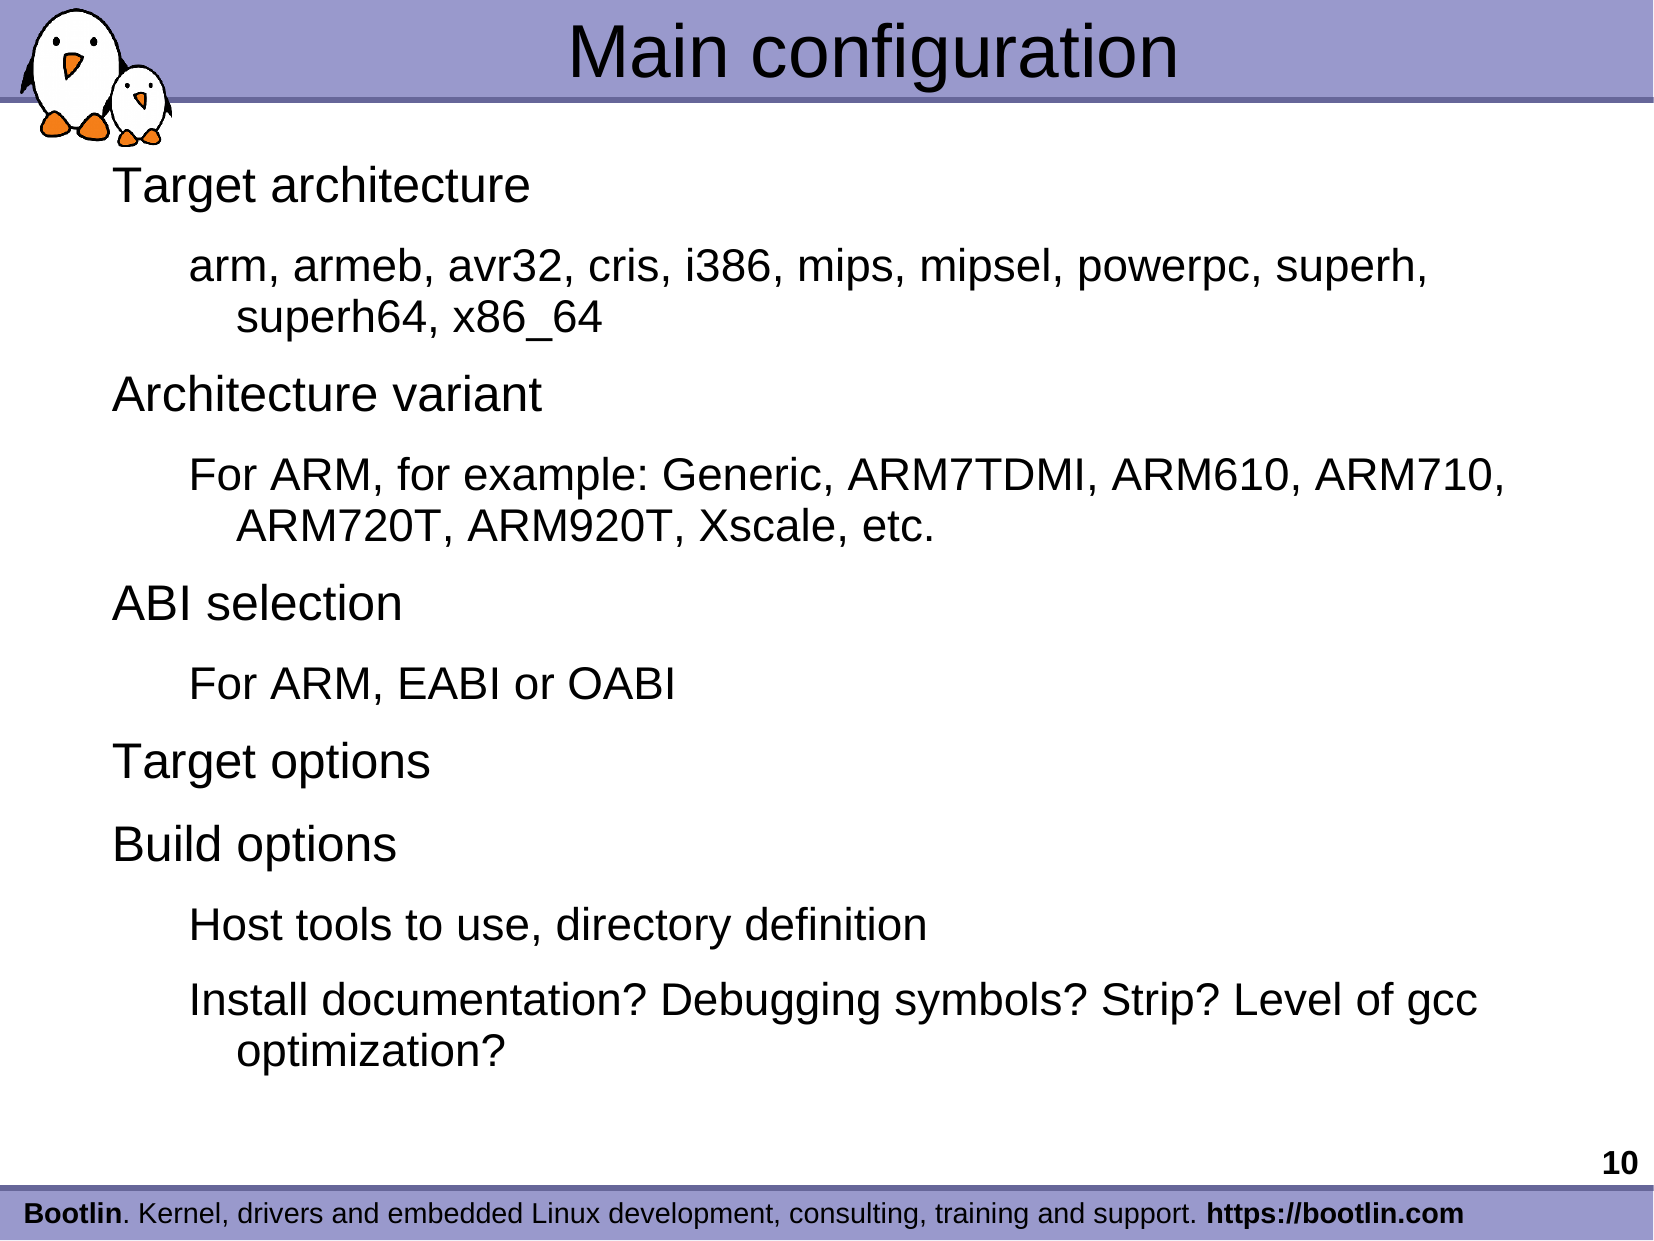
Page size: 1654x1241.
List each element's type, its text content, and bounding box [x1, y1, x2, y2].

picture [20, 8, 172, 147]
list Target architecture arm, armeb, avr32, cris, i386, mips, mipsel, powerpc, superh, superh64, x86_64 Architecture variant For ARM, for example: Generic, ARM7TDMI, ARM610, ARM710, ARM720T, ARM920T, Xscale, etc. ABI selection For ARM, EABI or OABI Target options Build options Host tools to use, directory definition Install documentation? Debugging symbols? Strip? Level of gcc optimization? [94, 157, 1592, 1154]
title Main configuration [197, 5, 1551, 97]
